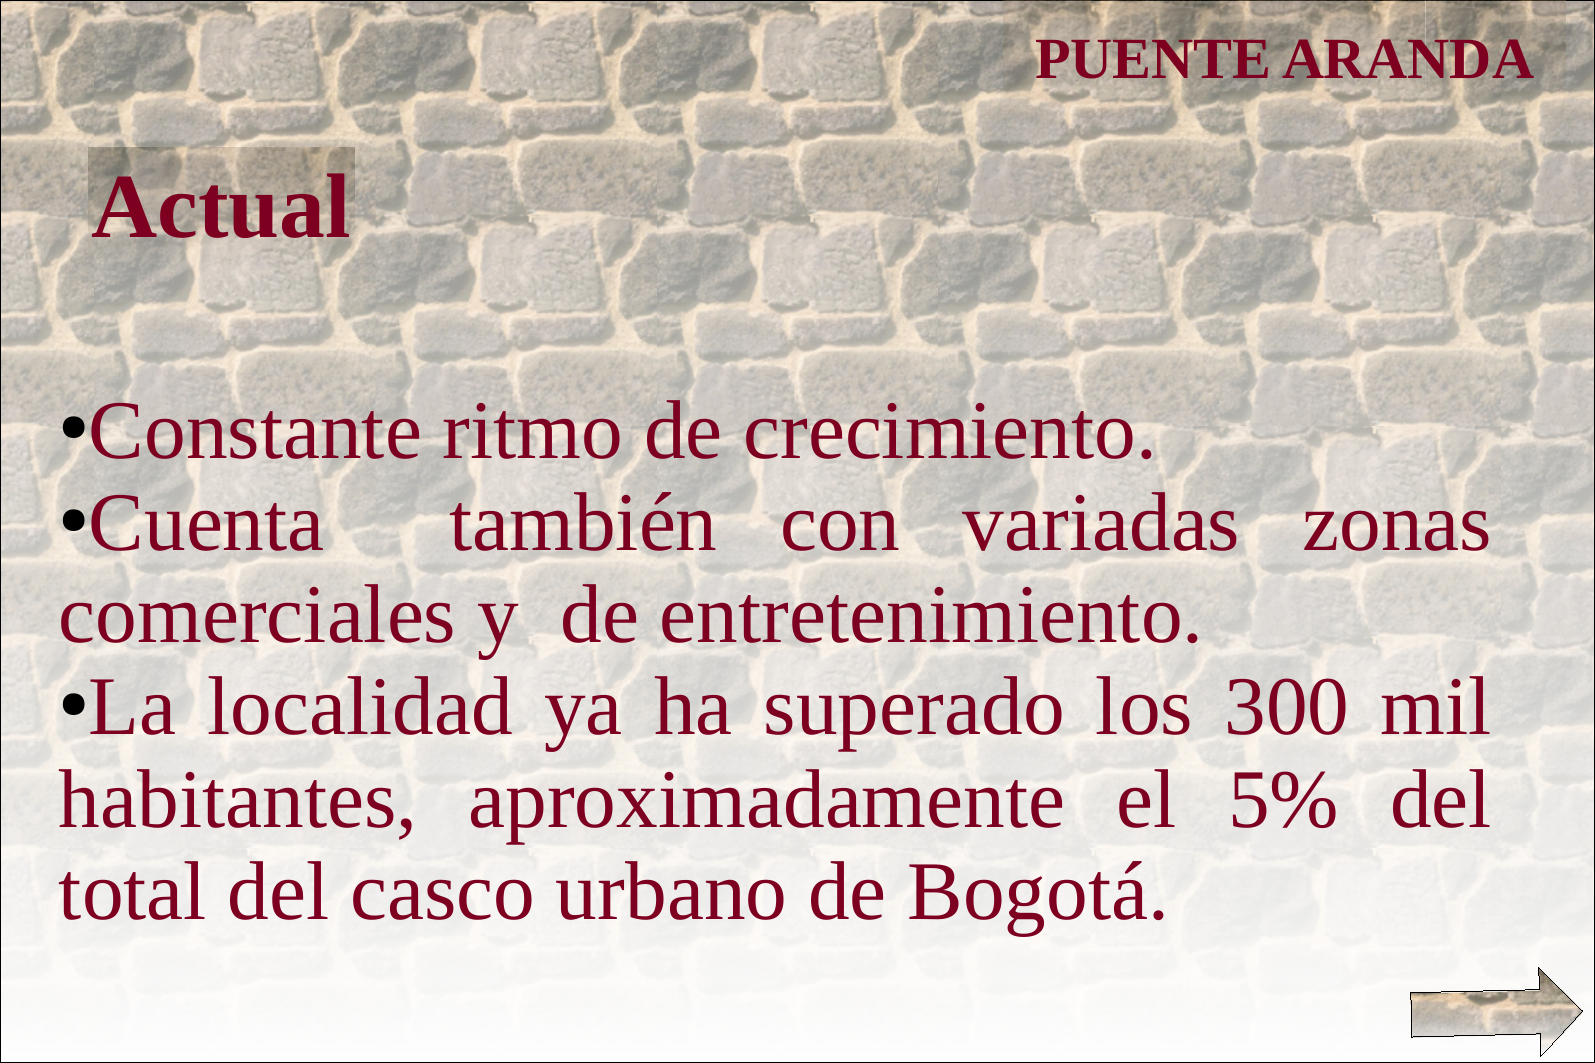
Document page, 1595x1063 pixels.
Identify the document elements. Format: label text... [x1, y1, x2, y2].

subtitle Constante ritmo de crecimiento. Cuenta también con variadas zonas comerciales y de entretenimiento. La localidad ya ha superado los 300 mil habitantes, aproximadamente el 5% del total del casco urbano de Bogotá. [59, 317, 1495, 1004]
text_box [1411, 967, 1583, 1057]
text_box PUENTE ARANDA [1003, 0, 1565, 119]
text_box Actual [88, 147, 355, 266]
